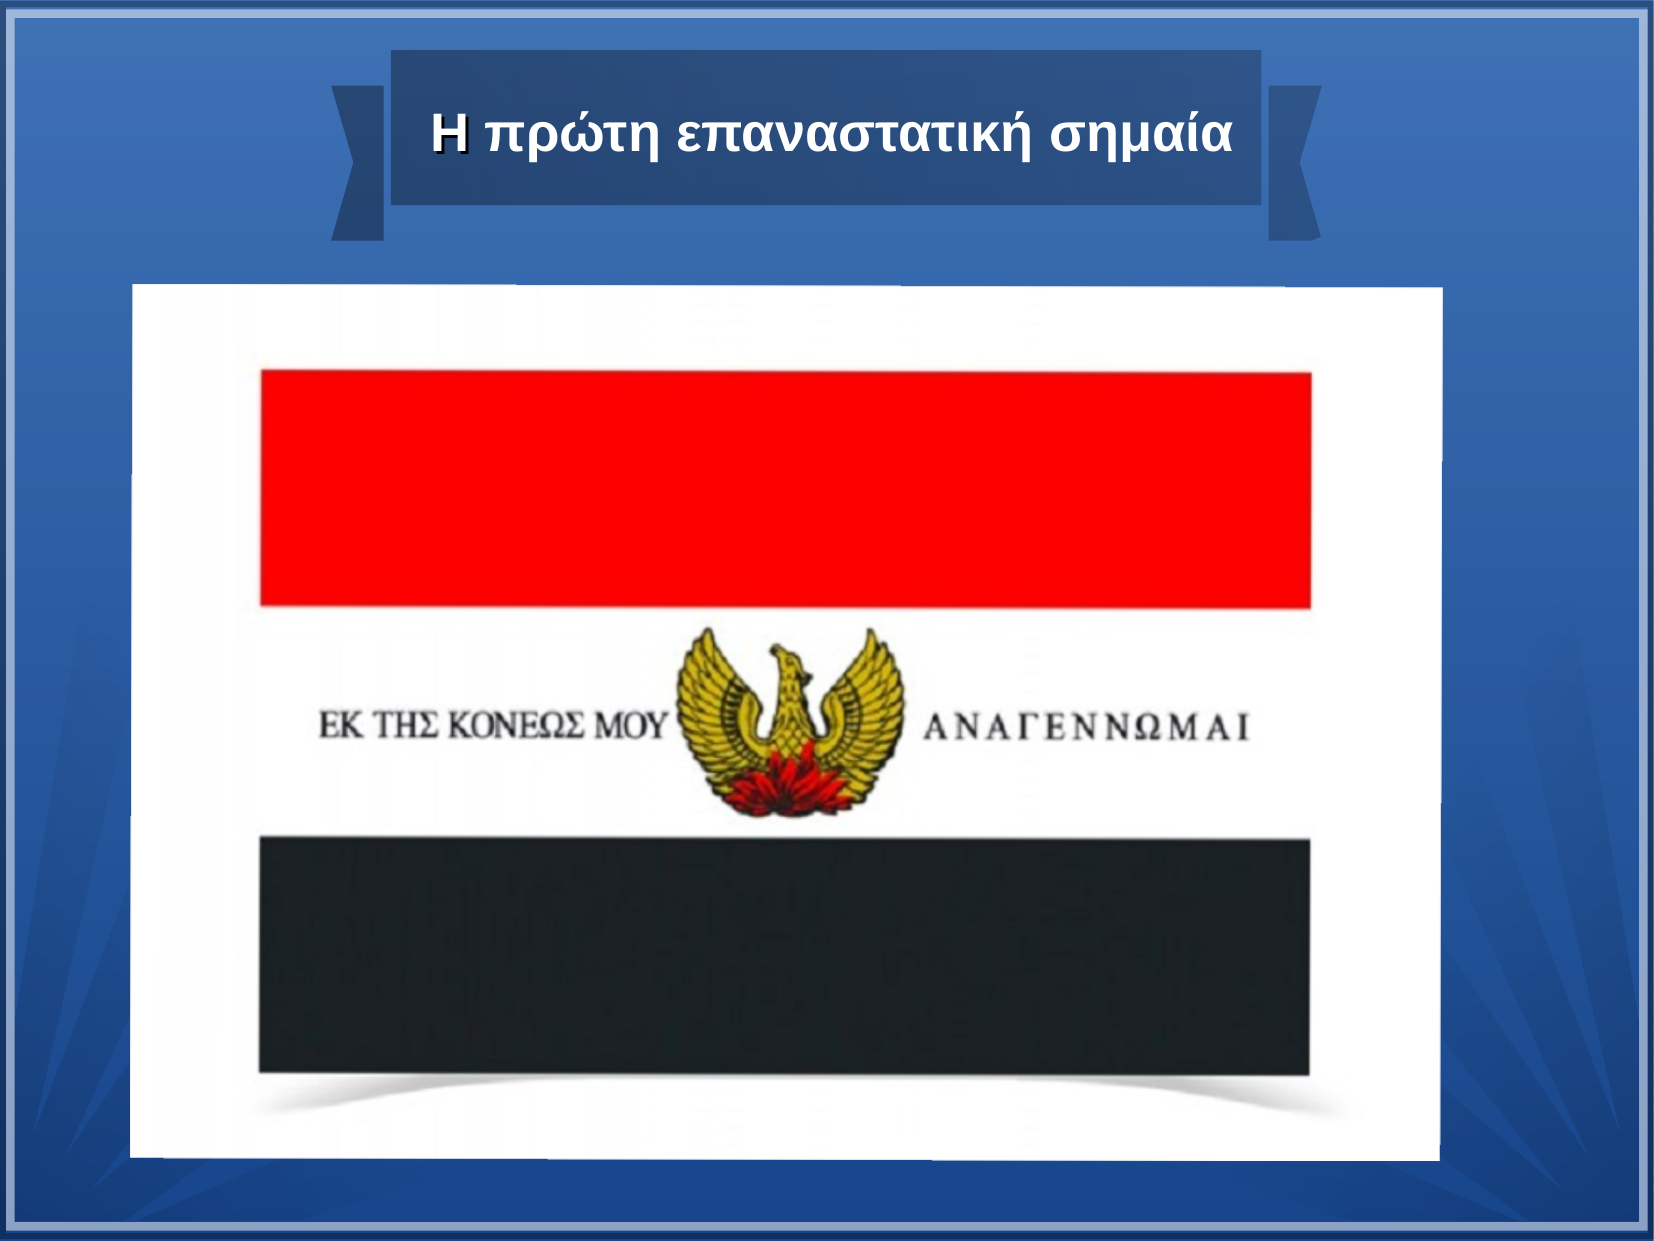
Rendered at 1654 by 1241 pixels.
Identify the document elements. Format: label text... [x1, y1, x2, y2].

picture [129, 283, 1443, 1161]
title Η πρώτη επαναστατική σημαία [389, 102, 1276, 164]
